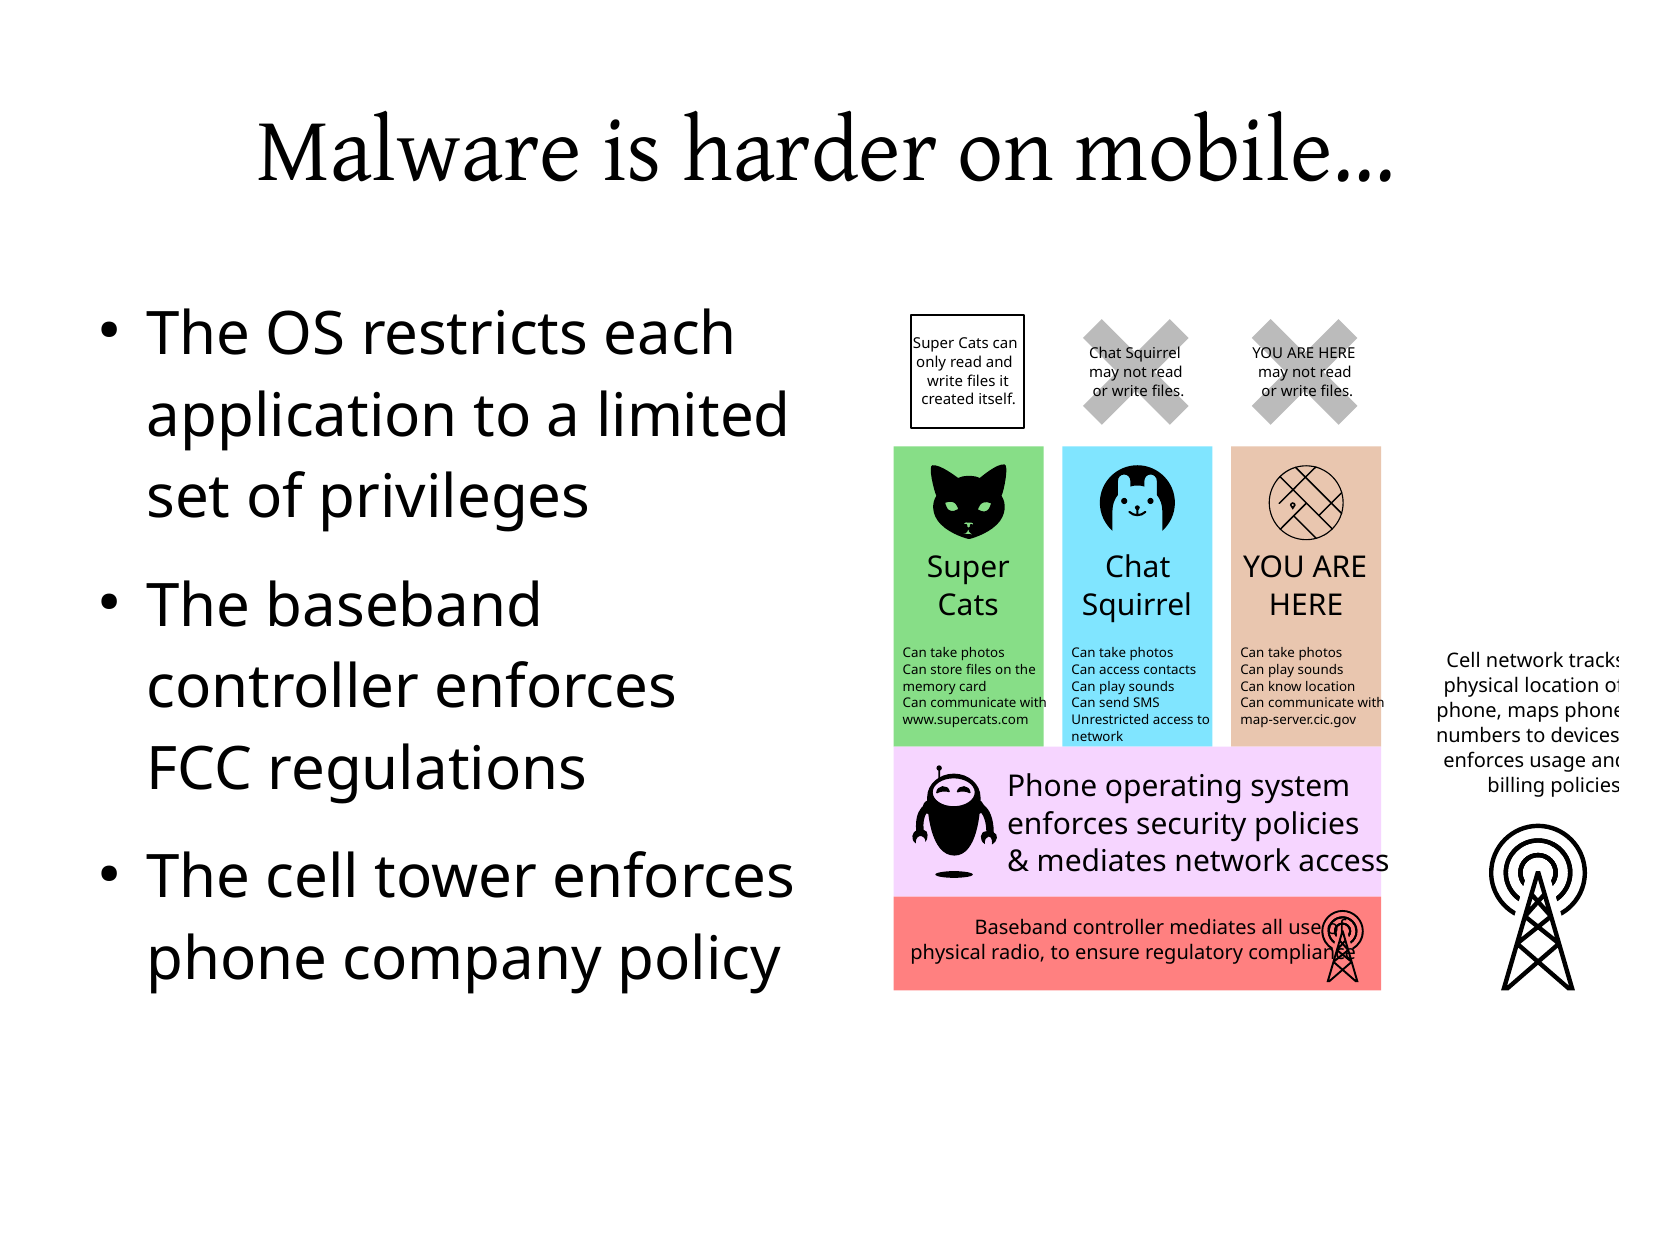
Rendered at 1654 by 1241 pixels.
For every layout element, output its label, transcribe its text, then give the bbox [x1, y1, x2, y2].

picture [892, 290, 1619, 1010]
list The OS restricts each application to a limited set of privileges The baseband controller enforces FCC regulations The cell tower enforces phone company policy [82, 290, 809, 1010]
title Malware is harder on mobile... [82, 49, 1571, 257]
